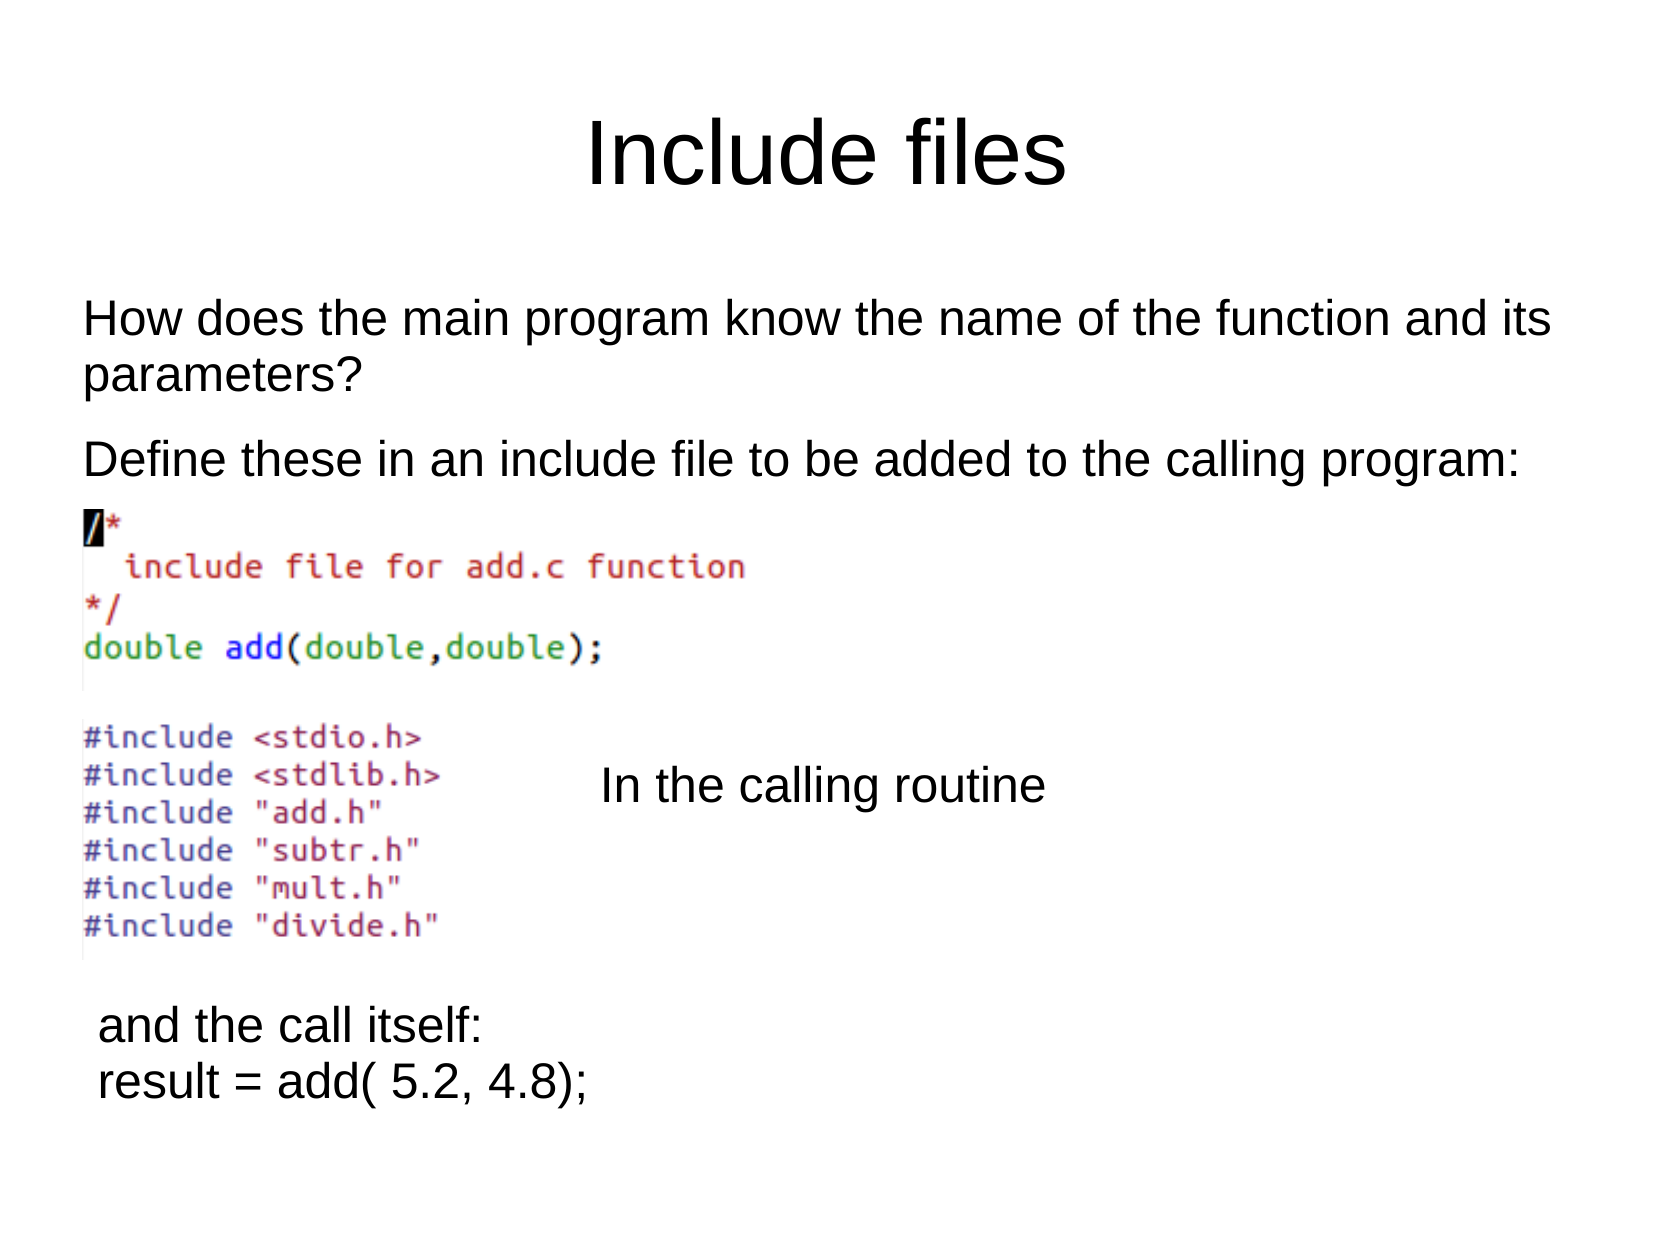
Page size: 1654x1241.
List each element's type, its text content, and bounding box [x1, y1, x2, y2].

list How does the main program know the name of the function and its parameters? Define these in an include file to be added to the calling program: [82, 290, 1571, 1010]
picture [82, 509, 826, 691]
text_box and the call itself: result = add( 5.2, 4.8); [82, 990, 1441, 1117]
picture [82, 719, 505, 961]
title Include files [82, 49, 1571, 257]
text_box In the calling routine [585, 750, 1291, 821]
